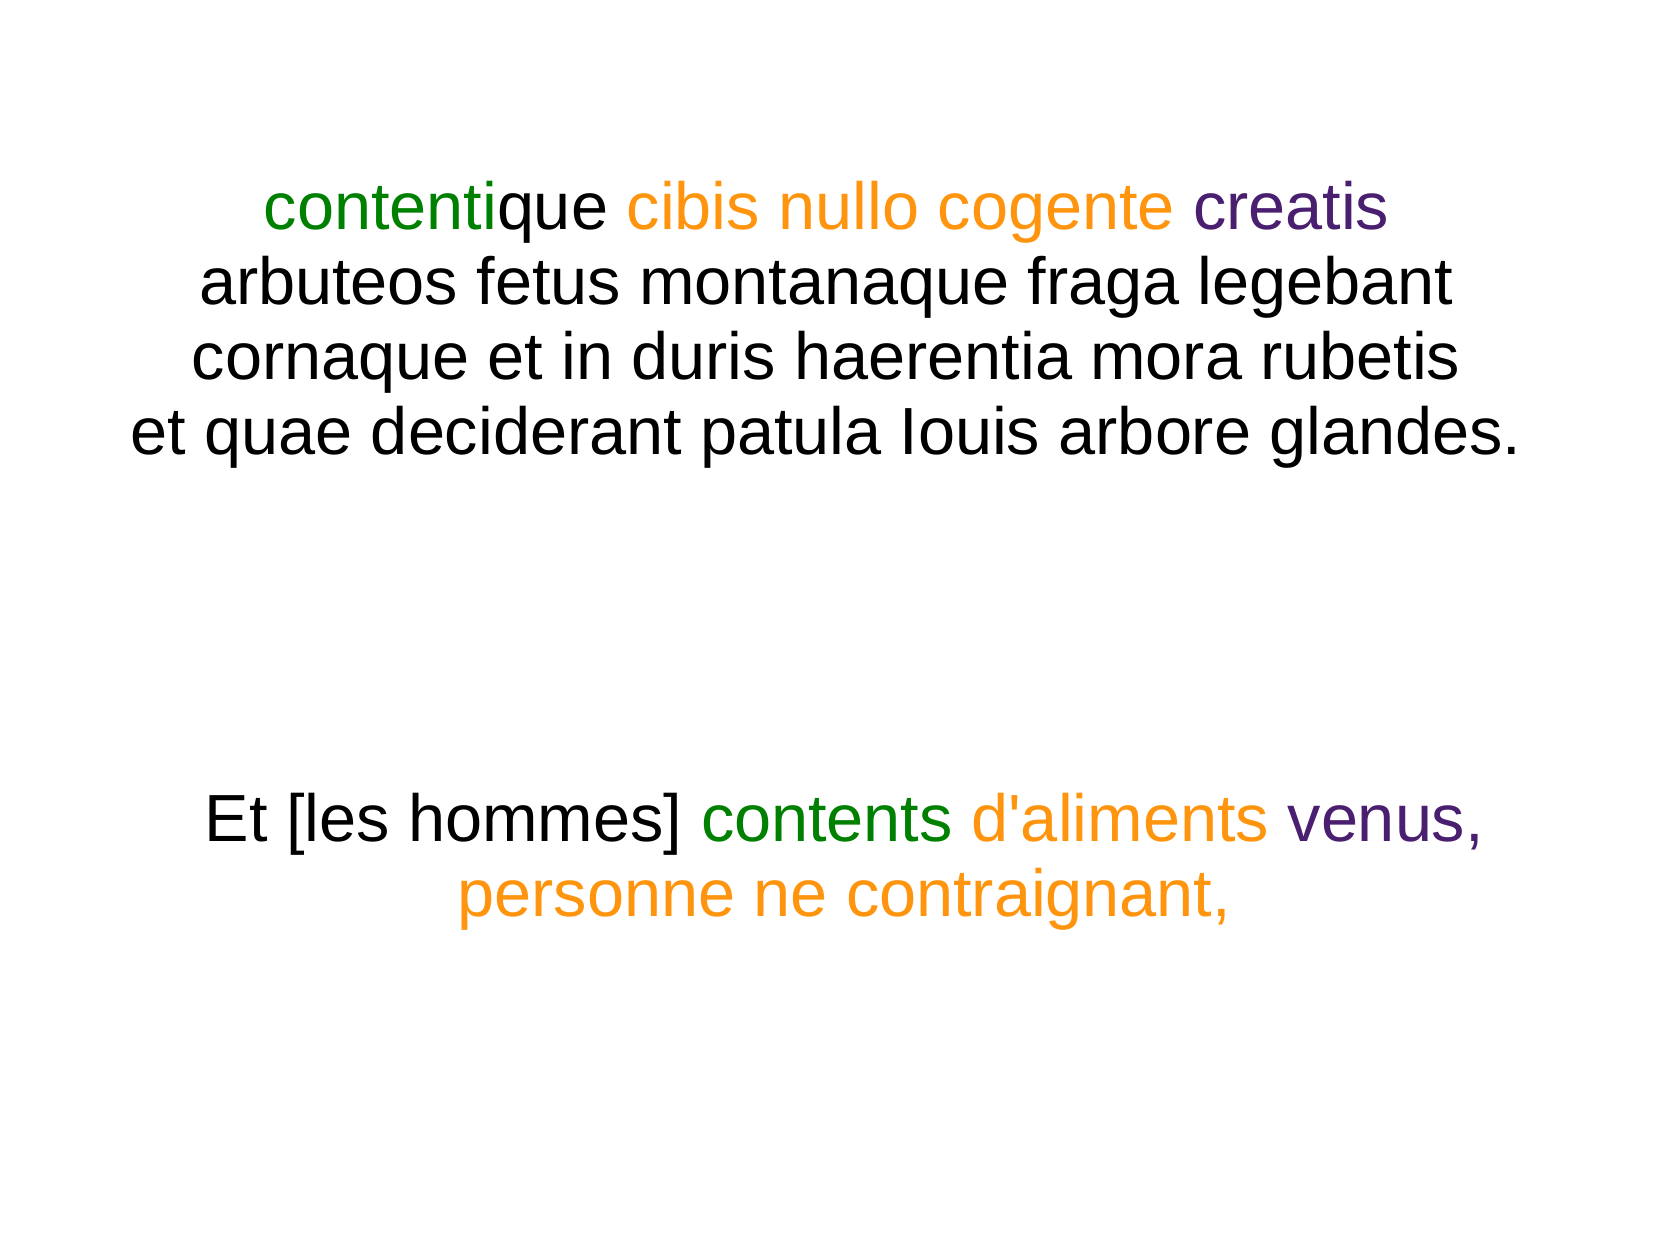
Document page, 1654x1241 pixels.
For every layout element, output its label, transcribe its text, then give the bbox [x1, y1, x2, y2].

title contentique cibis nullo cogente creatis arbuteos fetus montanaque fraga legebant cornaque et in duris haerentia mora rubetis et quae deciderant patula Iouis arbore glandes. [47, 35, 1607, 603]
subtitle Et [les hommes] contents d'aliments venus, personne ne contraignant, [82, 602, 1571, 1109]
